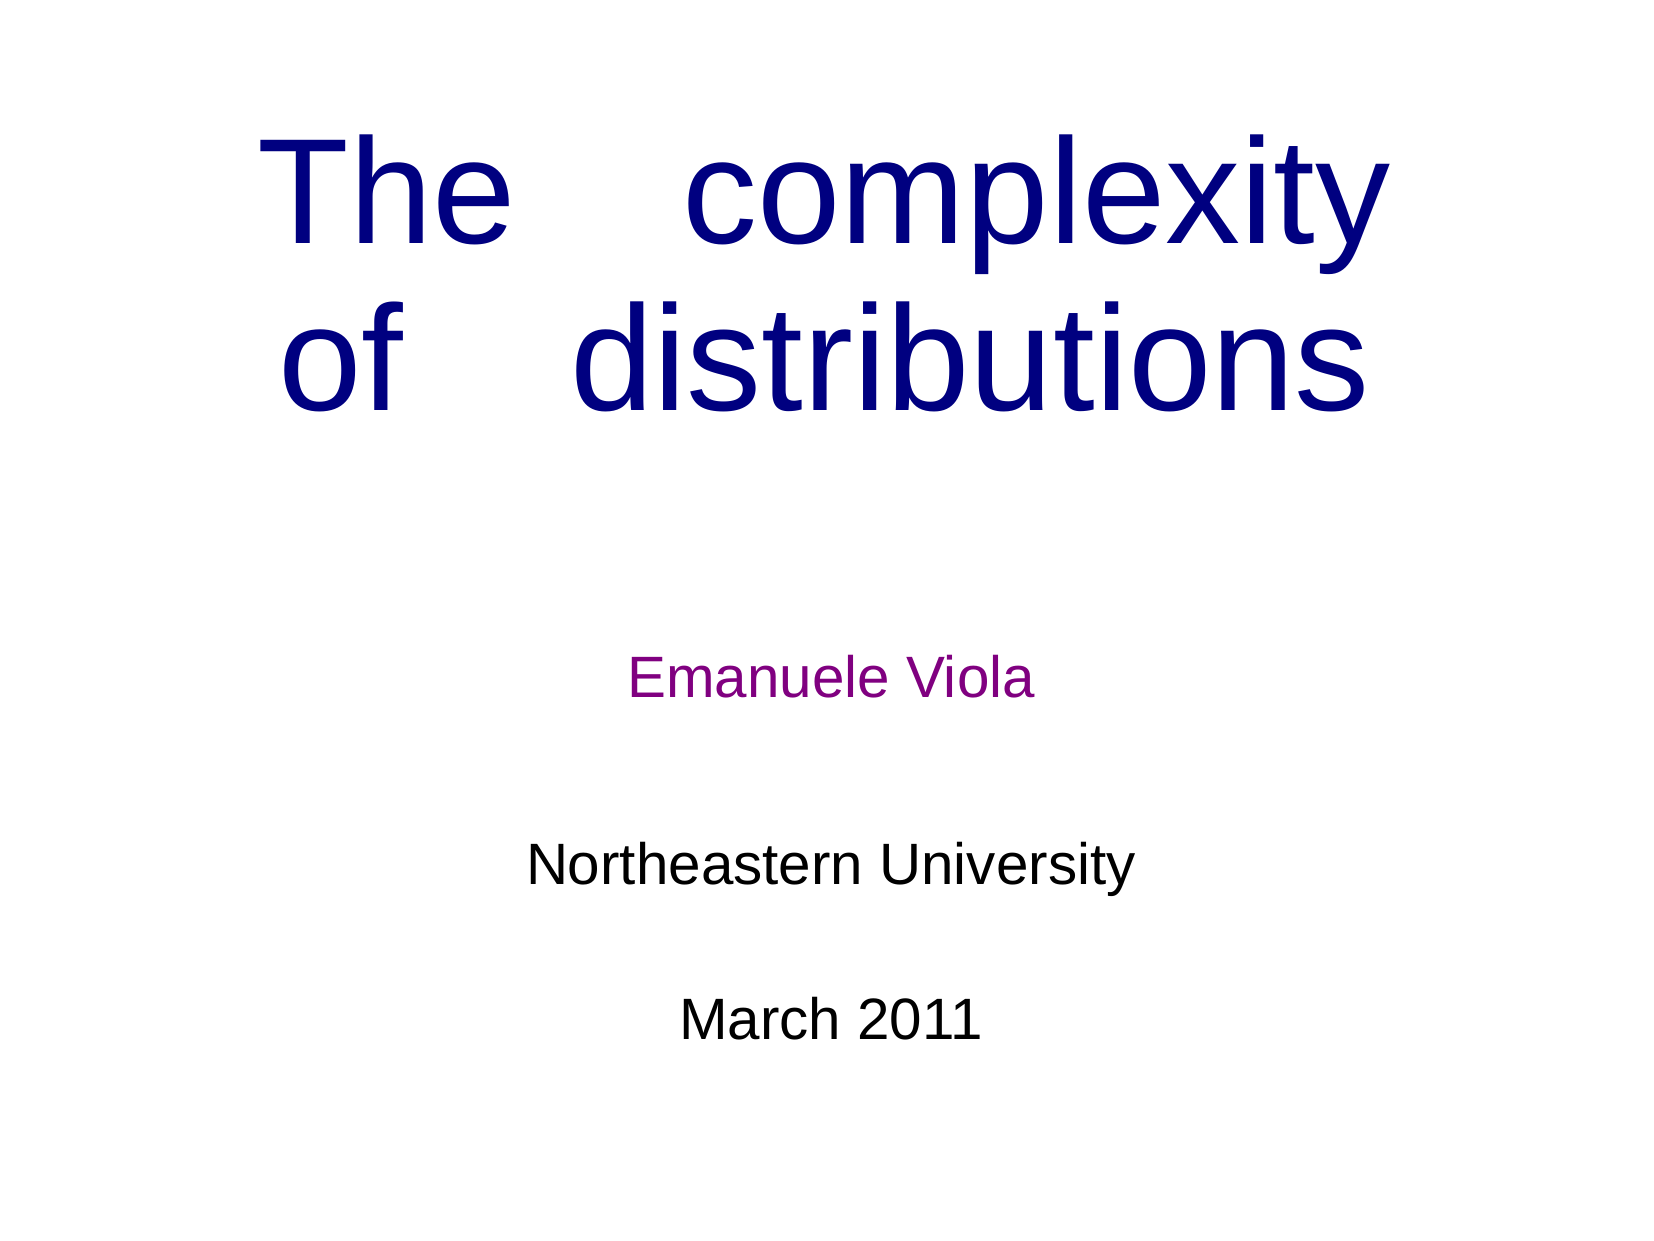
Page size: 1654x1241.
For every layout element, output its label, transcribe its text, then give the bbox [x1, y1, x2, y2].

title The complexity of distributions [75, 99, 1576, 451]
subtitle Emanuele Viola Northeastern University March 2011 [37, 637, 1626, 1201]
